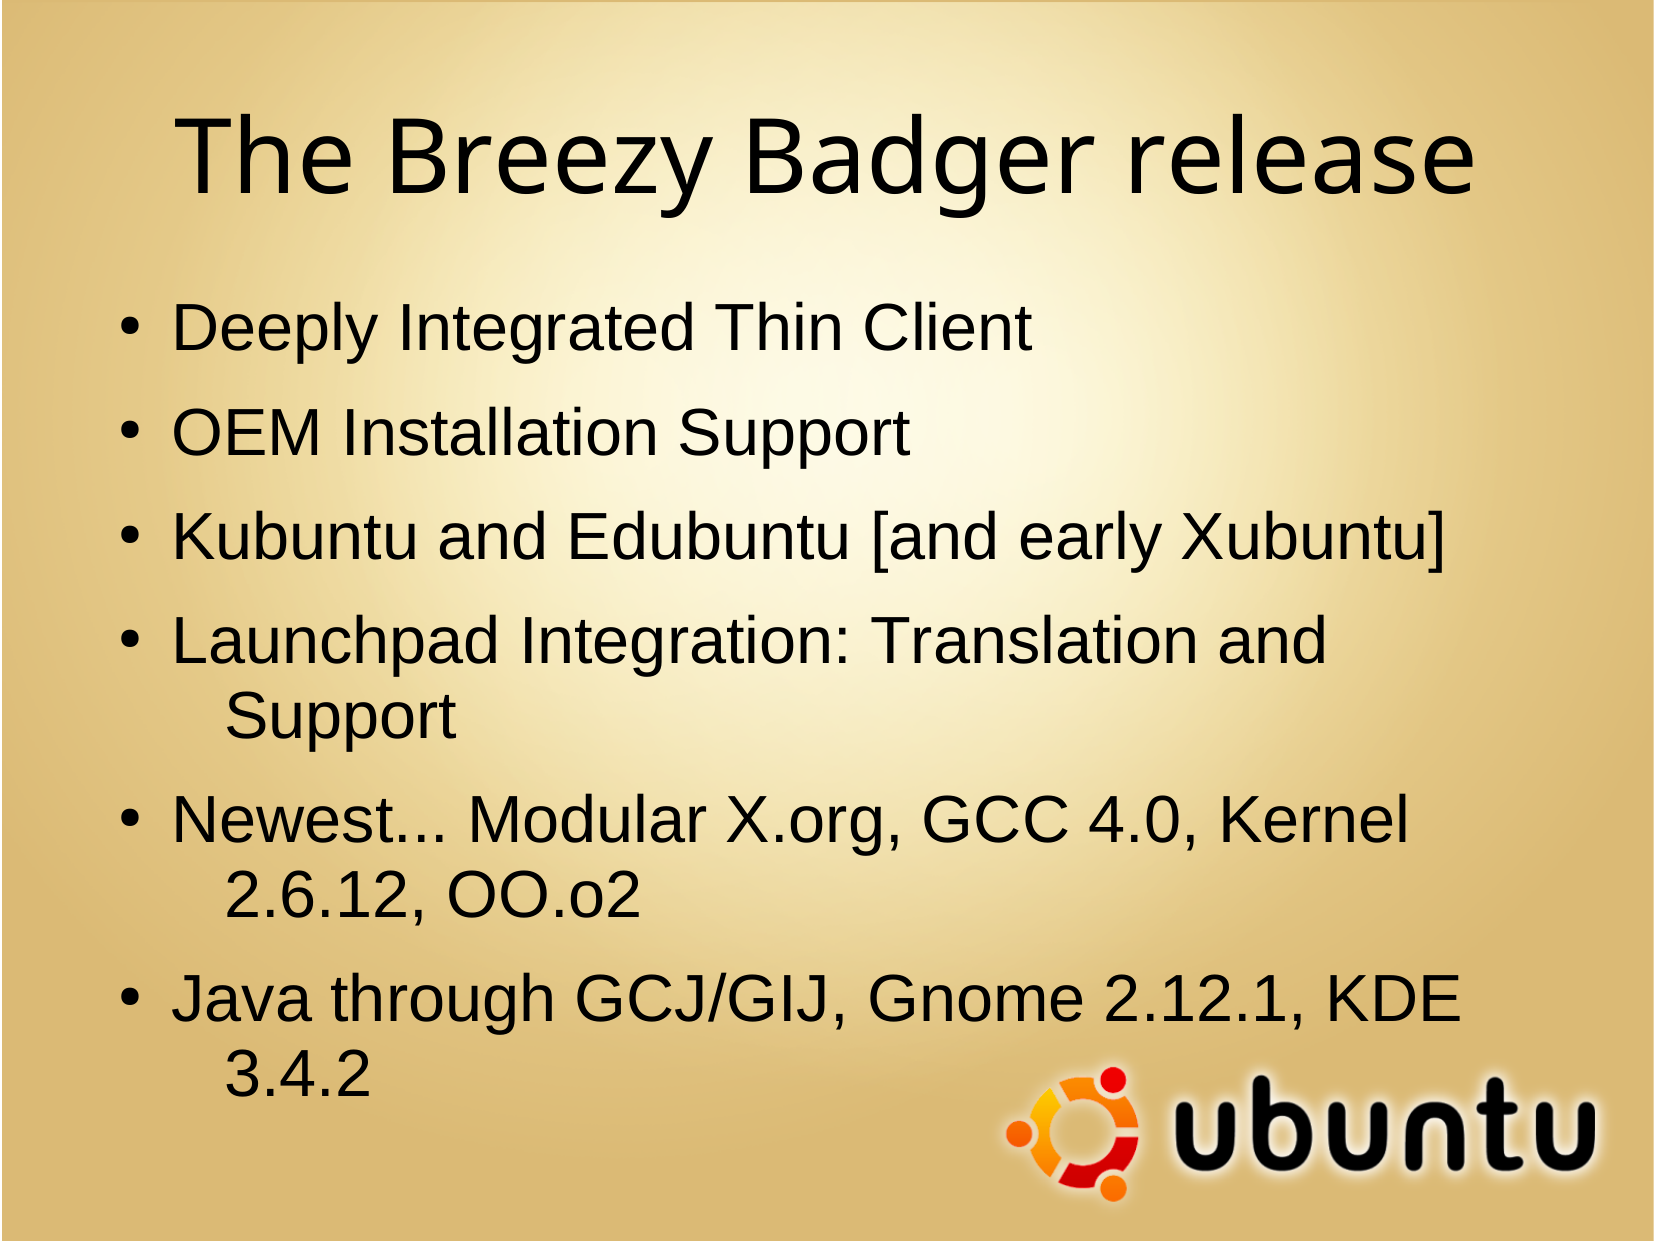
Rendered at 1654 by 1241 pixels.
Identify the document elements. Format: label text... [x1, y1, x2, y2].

title The Breezy Badger release [82, 49, 1571, 257]
list Deeply Integrated Thin Client OEM Installation Support Kubuntu and Edubuntu [and early Xubuntu] Launchpad Integration: Translation and Support Newest... Modular X.org, GCC 4.0, Kernel 2.6.12, OO.o2 Java through GCJ/GIJ, Gnome 2.12.1, KDE 3.4.2 [82, 290, 1571, 1109]
picture [2, 0, 1654, 1241]
